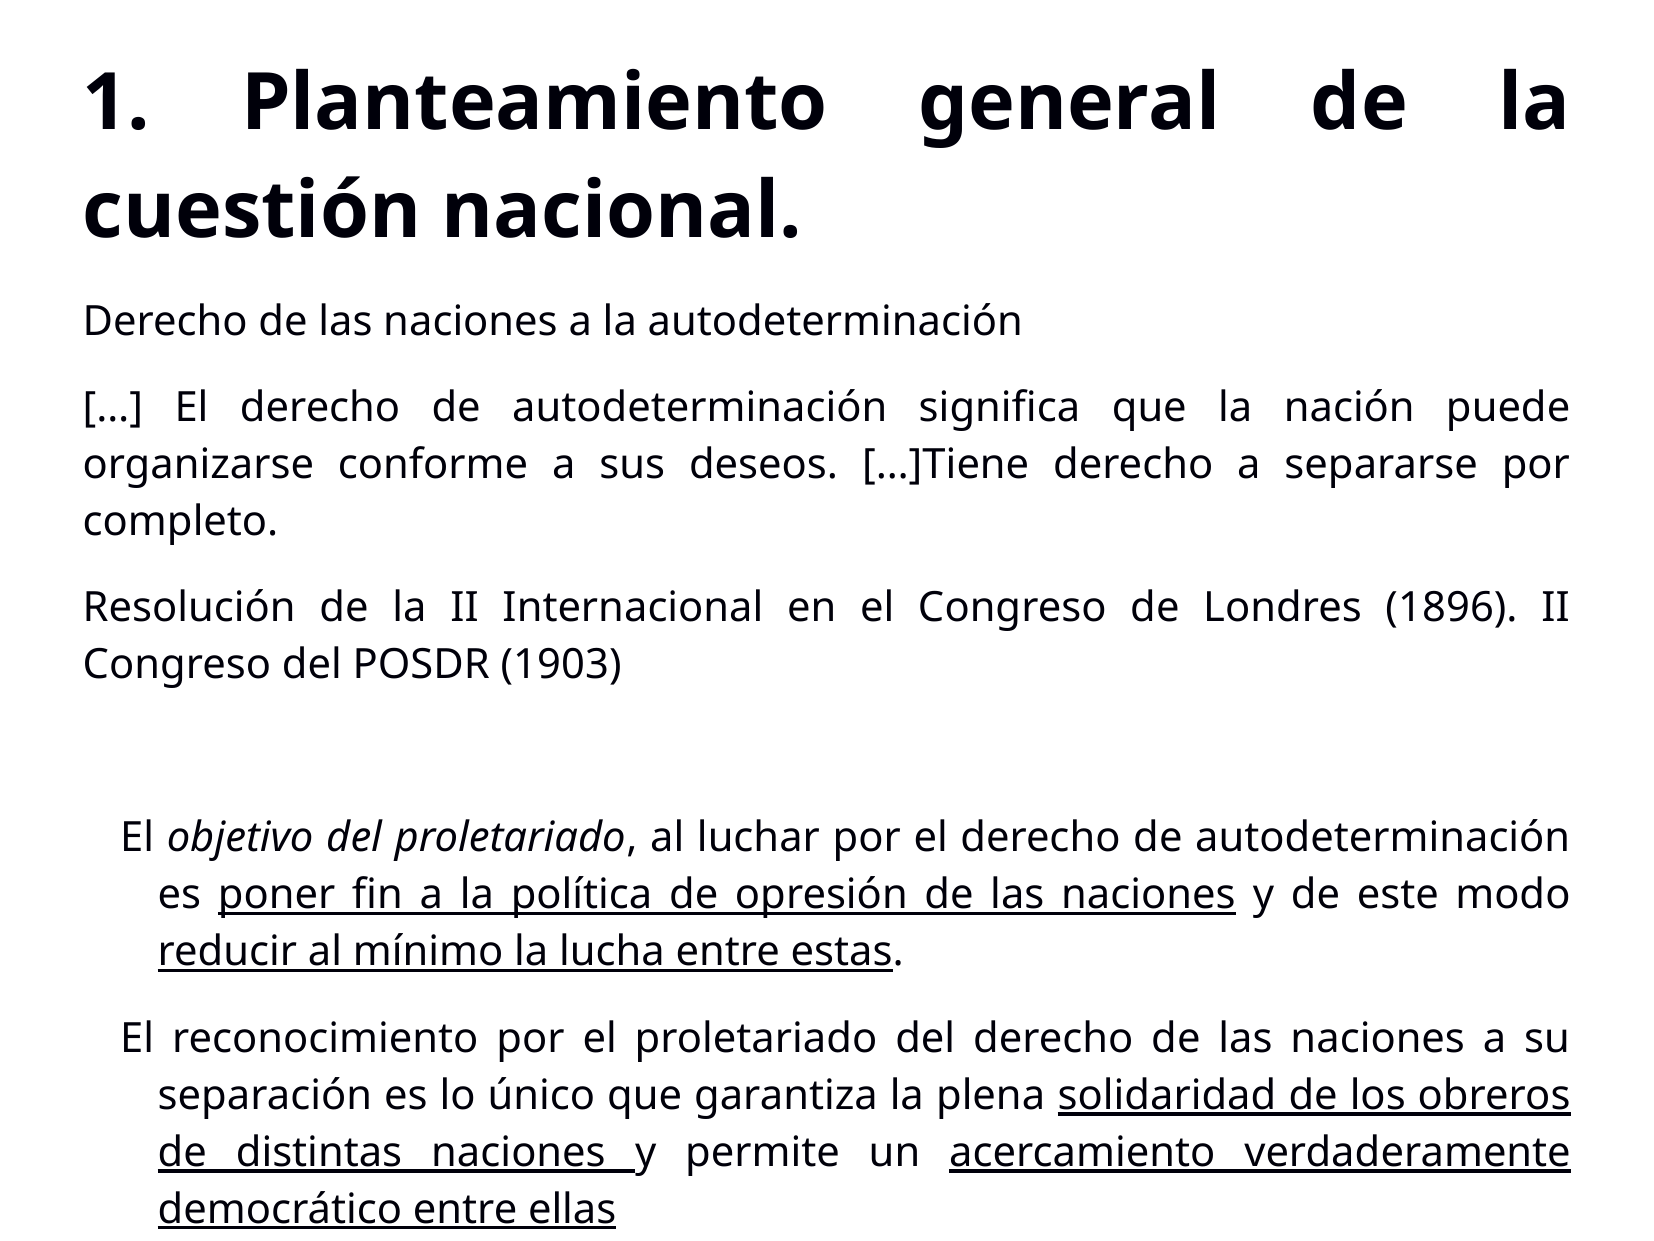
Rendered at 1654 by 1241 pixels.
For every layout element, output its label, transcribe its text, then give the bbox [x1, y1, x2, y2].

title 1. Planteamiento general de la cuestión nacional. [82, 49, 1571, 257]
list Derecho de las naciones a la autodeterminación […] El derecho de autodeterminación significa que la nación puede organizarse conforme a sus deseos. […]Tiene derecho a separarse por completo. Resolución de la II Internacional en el Congreso de Londres (1896). II Congreso del POSDR (1903) El objetivo del proletariado, al luchar por el derecho de autodeterminación es poner fin a la política de opresión de las naciones y de este modo reducir al mínimo la lucha entre estas. El reconocimiento por el proletariado del derecho de las naciones a su separación es lo único que garantiza la plena solidaridad de los obreros de distintas naciones y permite un acercamiento verdaderamente democrático entre ellas [82, 290, 1571, 1165]
